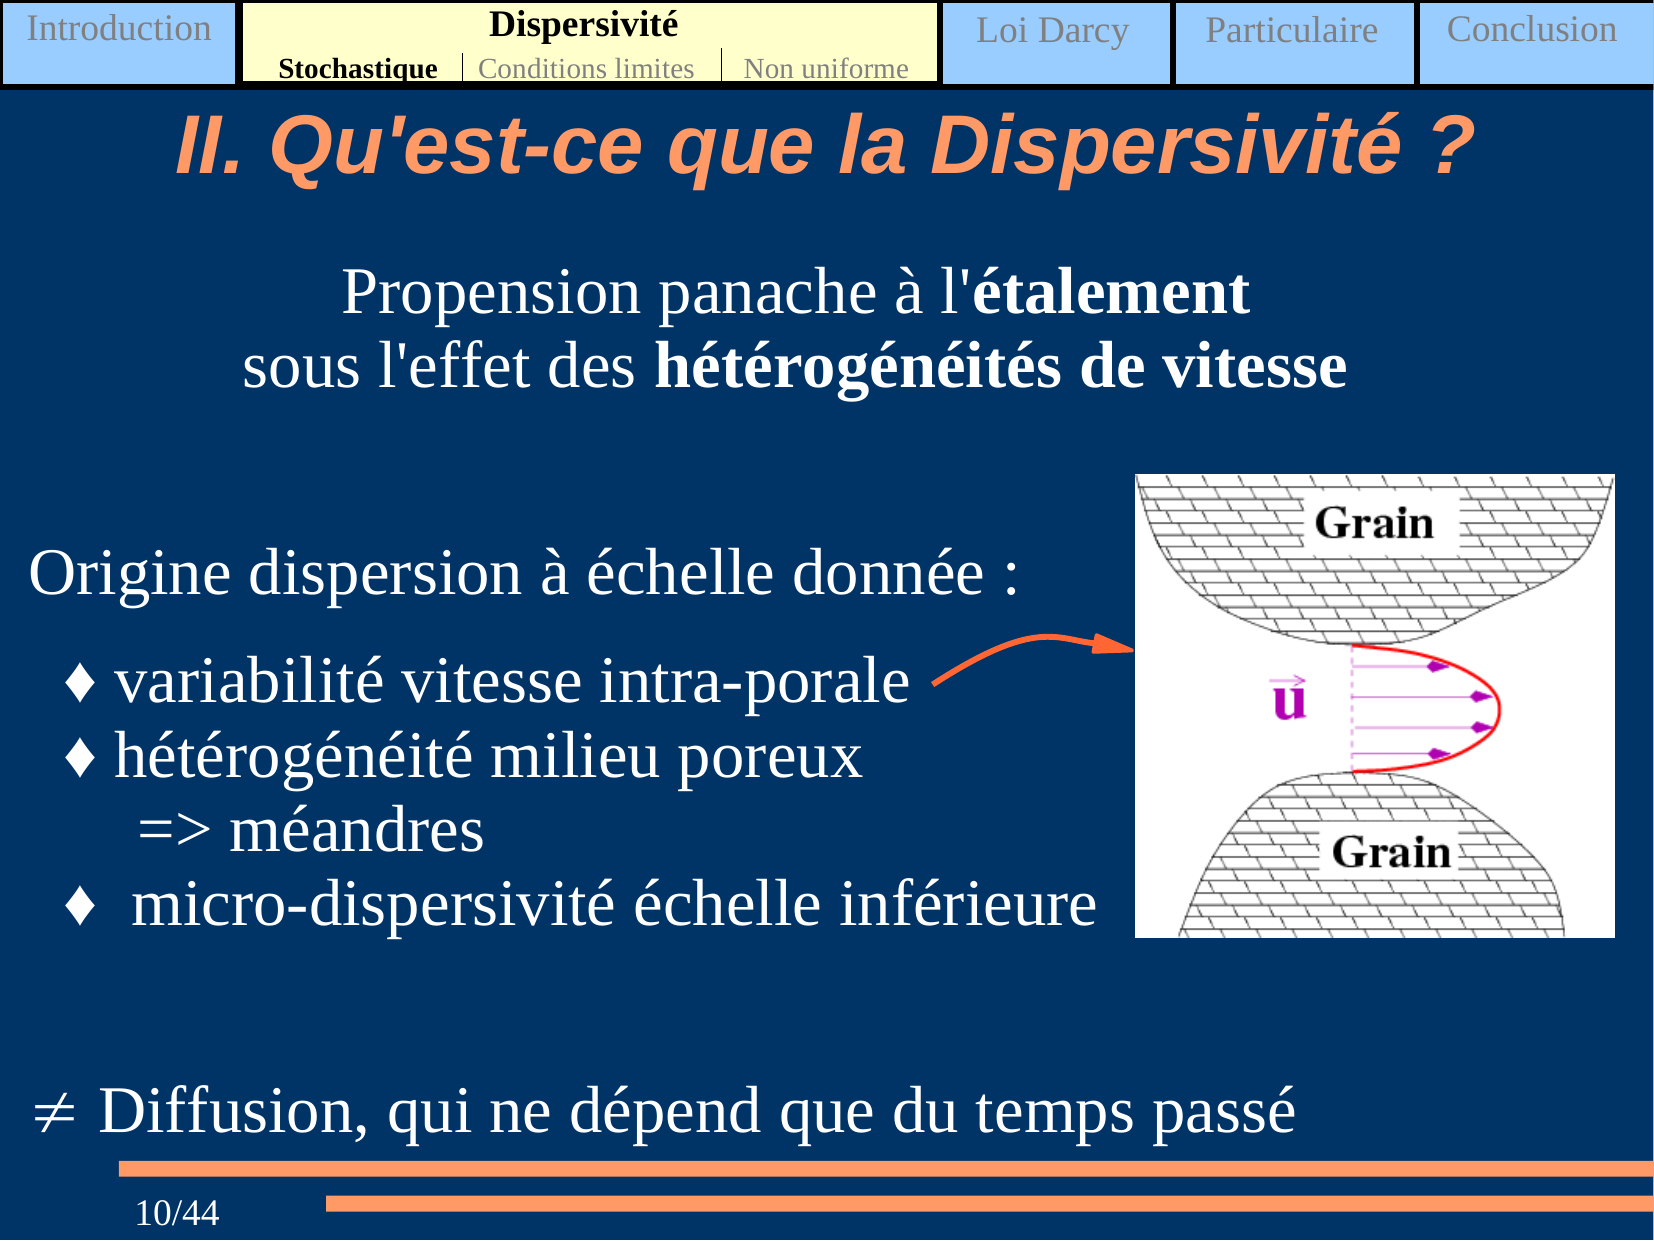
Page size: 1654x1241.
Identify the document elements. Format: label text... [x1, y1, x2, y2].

text_box Conditions limites [463, 44, 710, 93]
title II. Qu'est-ce que la Dispersivité ? [0, 87, 1654, 227]
picture [1135, 474, 1615, 938]
text_box [694, 0, 1654, 87]
text_box Loi Darcy [943, 1, 1169, 66]
text_box Introduction [0, 0, 237, 59]
text_box [0, 0, 474, 87]
text_box Propension panache à l'étalement sous l'effet des hétérogénéités de vitesse Origine dispersion à échelle donnée : ♦ variabilité vitesse intra-porale ♦ hétérogénéité milieu poreux => méandres ♦ micro-dispersivité échelle inférieure  Diffusion, qui ne dépend que du temps passé [28, 253, 1579, 1155]
text_box Non uniforme [728, 44, 924, 93]
text_box Particulaire [1173, 1, 1412, 60]
text_box Conclusion [1411, 0, 1654, 58]
text_box Stochastique [263, 44, 454, 93]
text_box Dispersivité [474, 0, 694, 44]
